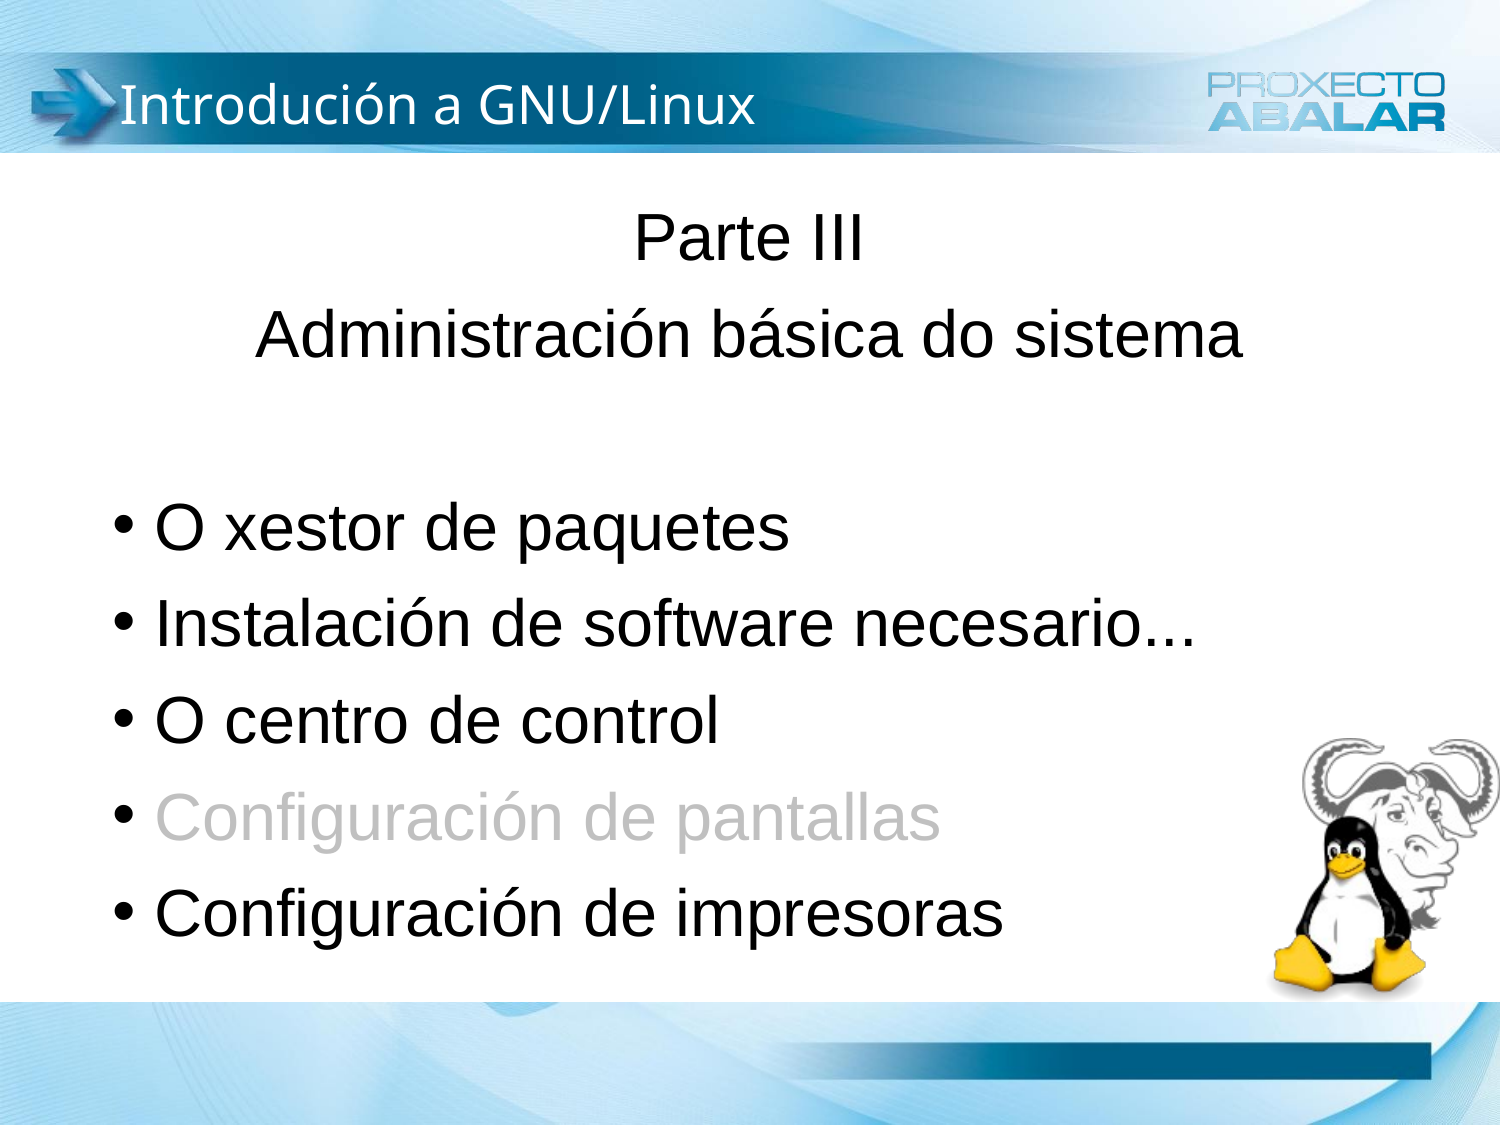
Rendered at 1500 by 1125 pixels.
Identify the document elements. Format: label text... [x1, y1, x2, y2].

picture [0, 0, 1500, 153]
text_box Parte III Administración básica do sistema O xestor de paquetes Instalación de software necesario... O centro de control Configuración de pantallas Configuración de impresoras [112, 83, 1388, 1061]
text_box Introdución a GNU/Linux [104, 62, 772, 143]
picture [0, 738, 1500, 1125]
